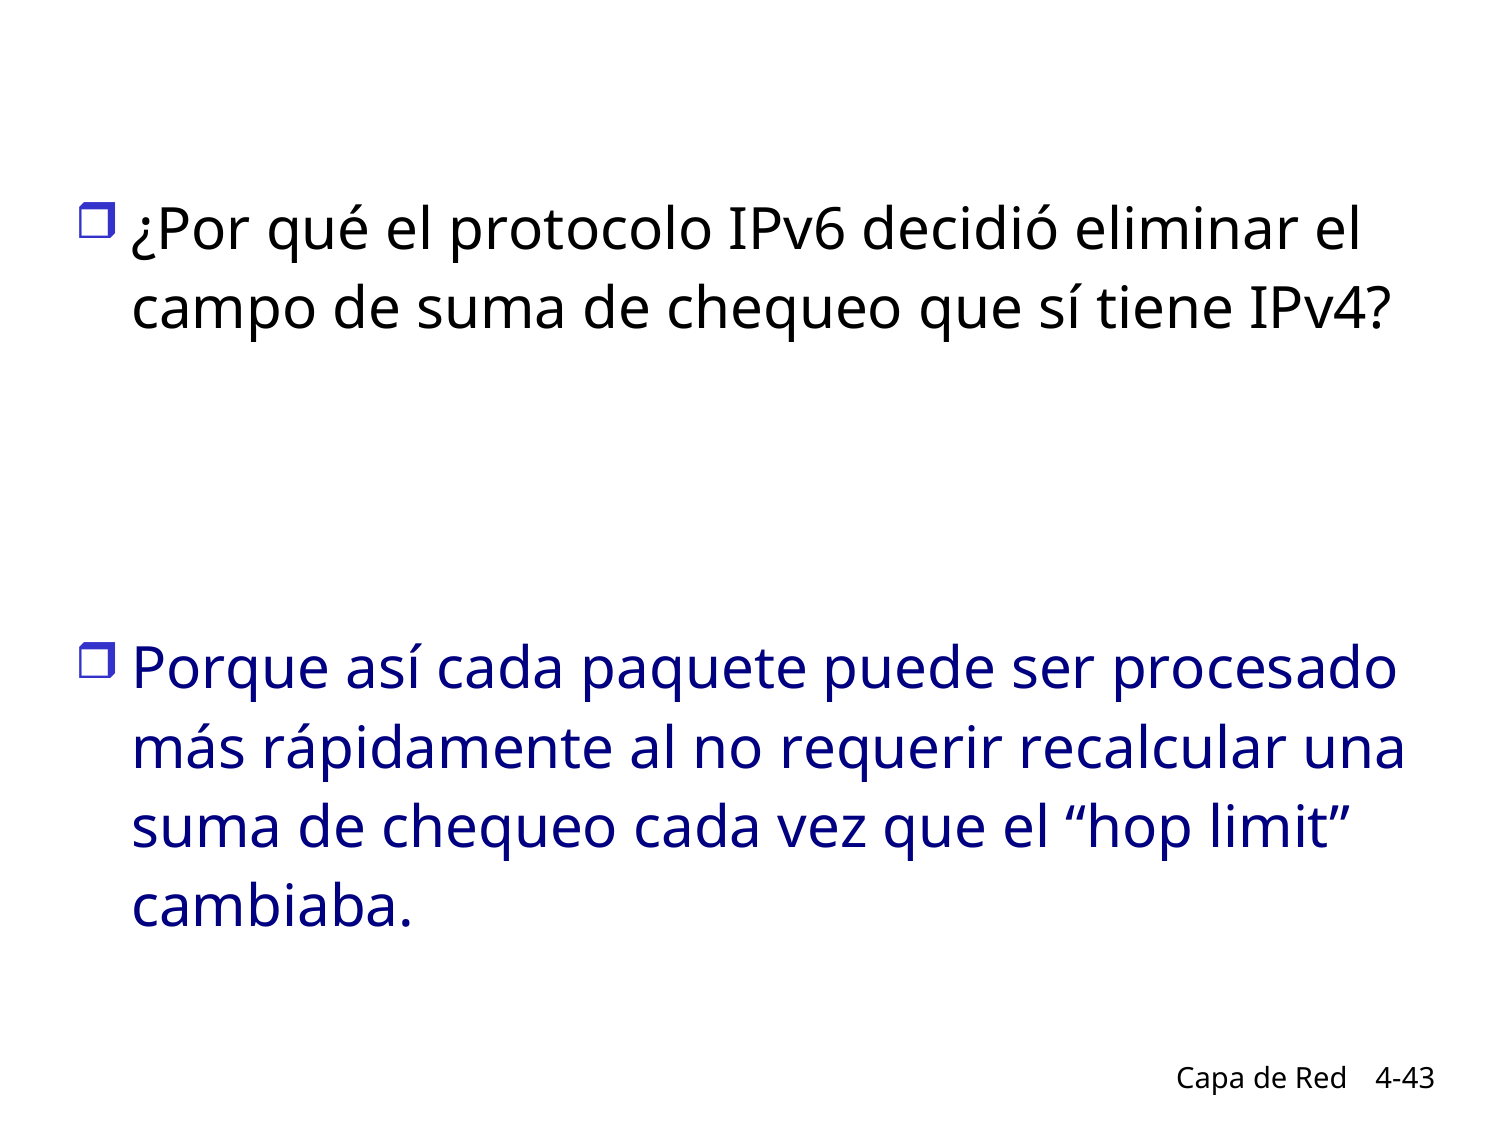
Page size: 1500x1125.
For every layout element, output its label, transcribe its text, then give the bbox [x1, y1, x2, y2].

list Porque así cada paquete puede ser procesado más rápidamente al no requerir recalcular una suma de chequeo cada vez que el “hop limit” cambiaba. [75, 626, 1463, 1028]
list ¿Por qué el protocolo IPv6 decidió eliminar el campo de suma de chequeo que sí tiene IPv4? [75, 187, 1463, 589]
